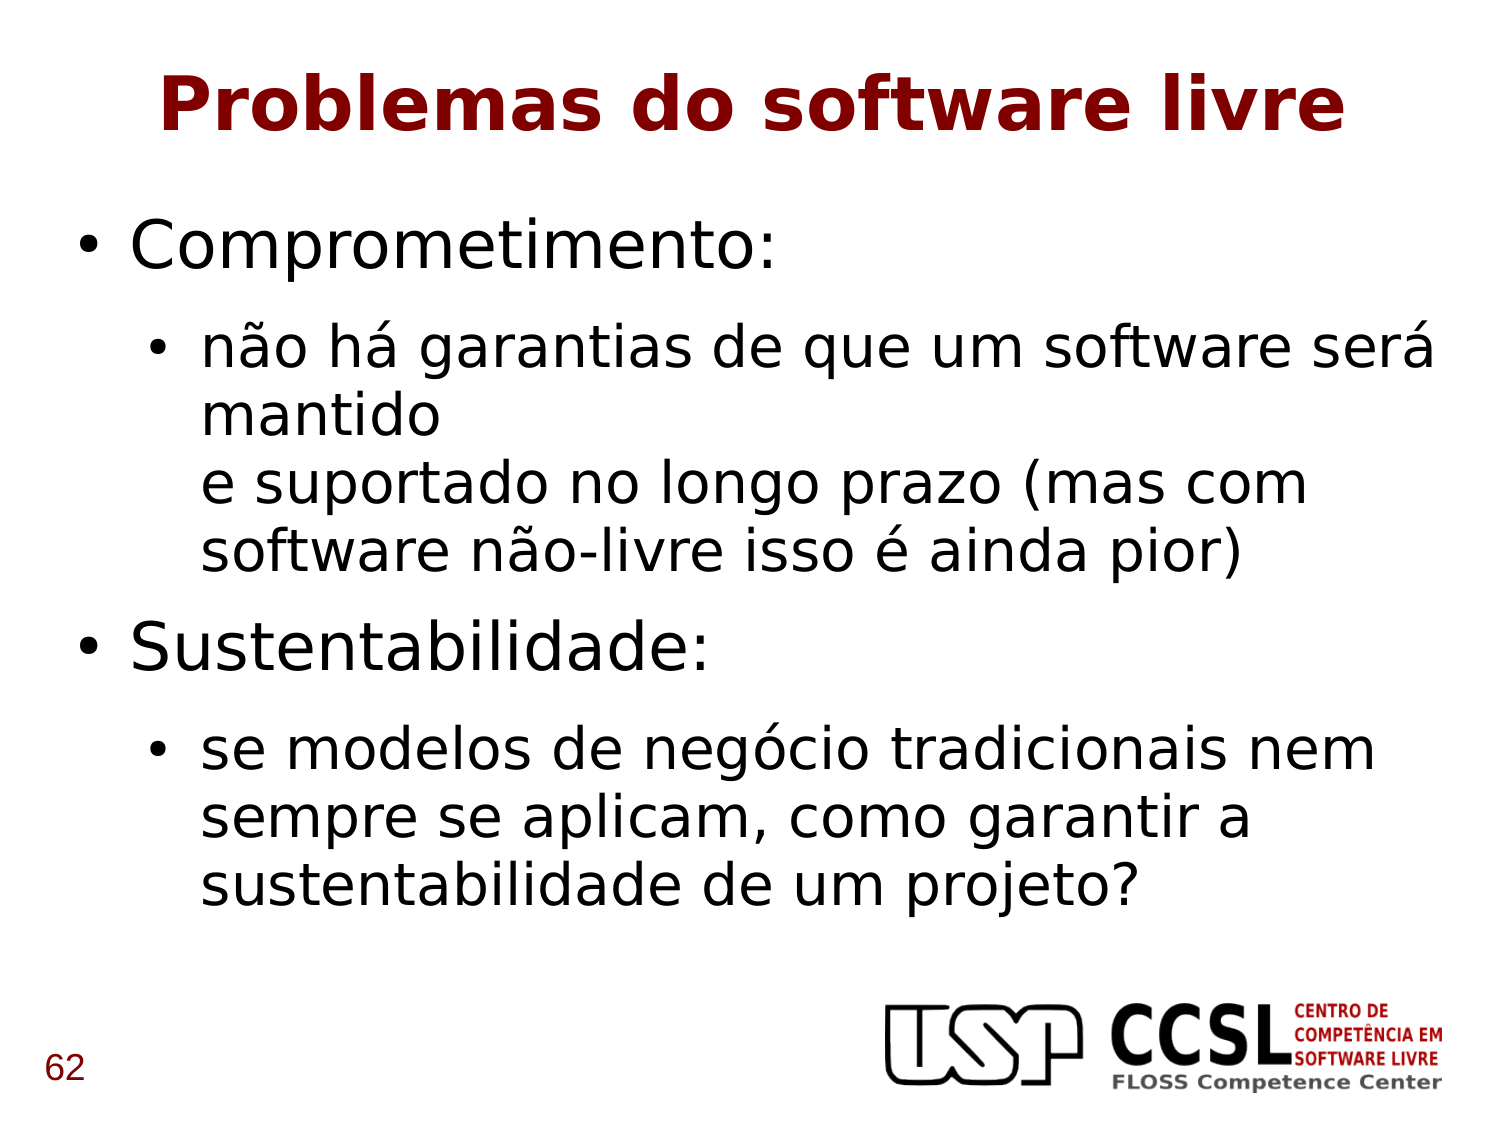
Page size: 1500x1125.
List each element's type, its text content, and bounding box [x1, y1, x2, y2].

list Comprometimento: não há garantias de que um software será mantido e suportado no longo prazo (mas com software não-livre isso é ainda pior) Sustentabilidade: se modelos de negócio tradicionais nem sempre se aplicam, como garantir a sustentabilidade de um projeto? [59, 206, 1447, 950]
title Problemas do software livre [59, 29, 1447, 180]
picture [885, 1003, 1442, 1093]
